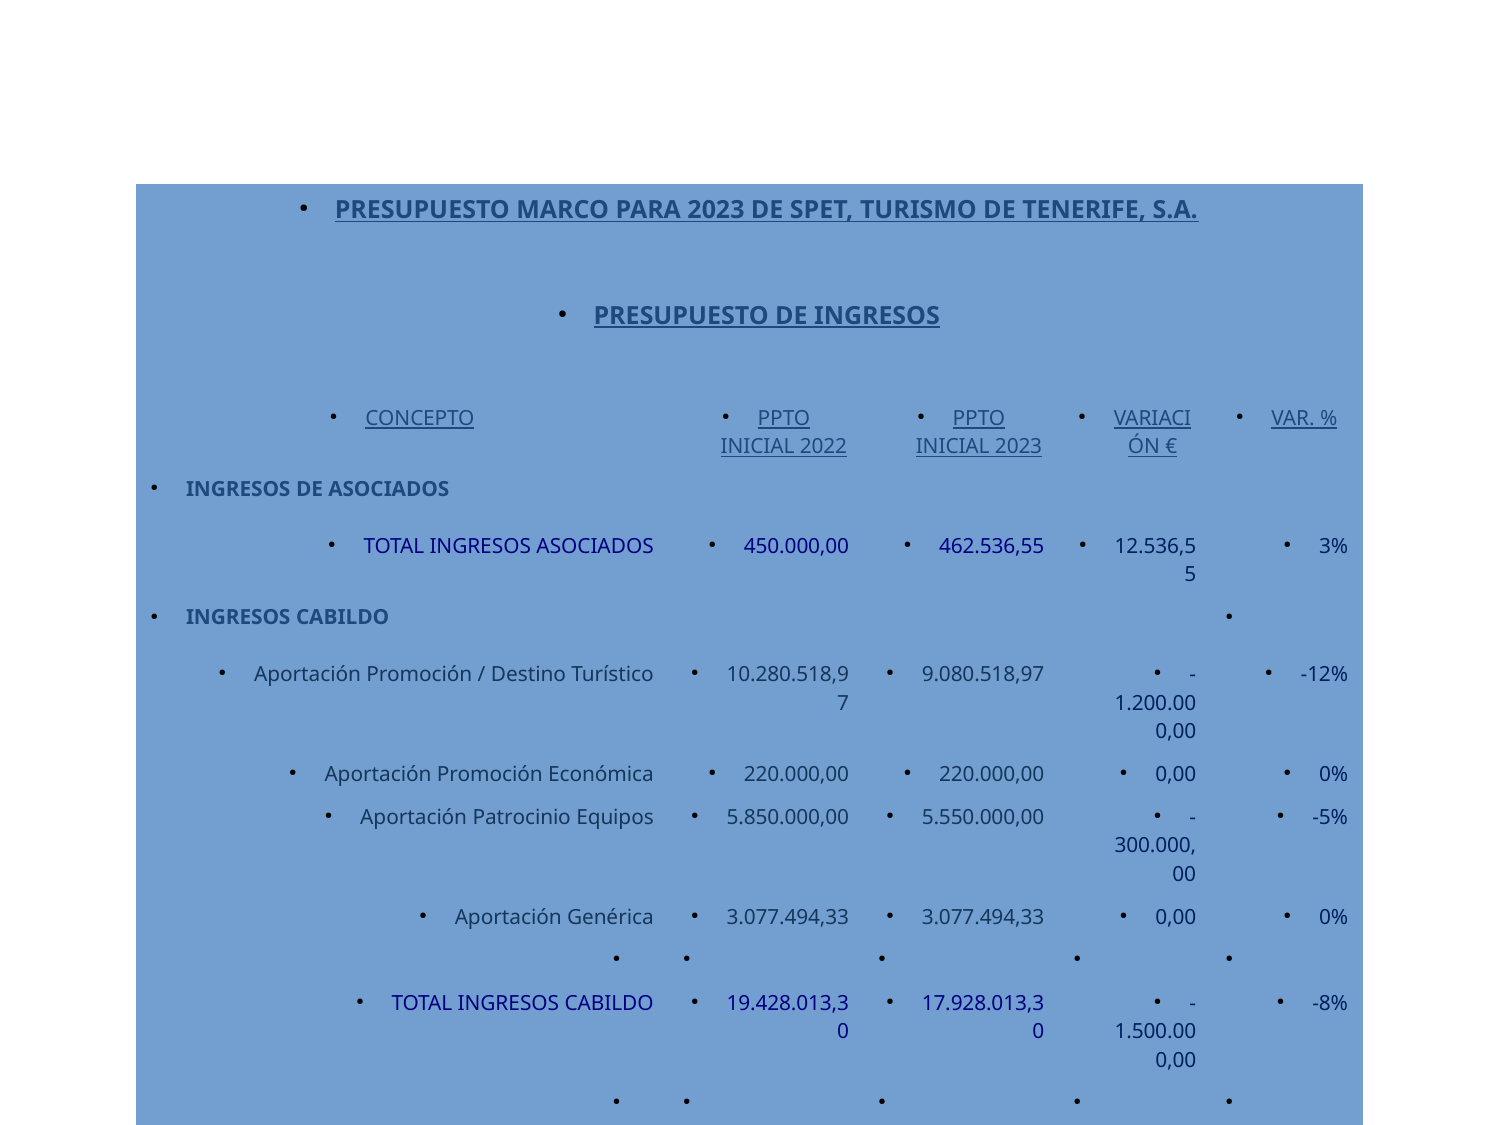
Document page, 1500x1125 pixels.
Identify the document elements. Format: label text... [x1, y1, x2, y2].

table_cell 462.536,55 [864, 524, 1059, 595]
table_cell [864, 467, 1059, 524]
table_cell -300.000,00 [1059, 795, 1211, 895]
table_cell [1059, 467, 1211, 524]
table_cell VAR. % [1211, 396, 1363, 467]
table_cell 10.280.518,97 [668, 652, 864, 752]
table_cell 450.000,00 [668, 524, 864, 595]
table_cell -8% [1211, 981, 1363, 1081]
table_cell [668, 233, 864, 290]
table_cell [864, 339, 1059, 396]
table_cell Aportación Promoción / Destino Turístico [136, 652, 668, 752]
table_cell PPTO INICIAL 2023 [864, 396, 1059, 467]
table_cell 0% [1211, 752, 1363, 795]
table_cell 12.536,55 [1059, 524, 1211, 595]
table_cell CONCEPTO [136, 396, 668, 467]
table_cell -12% [1211, 652, 1363, 752]
table_cell [668, 938, 864, 981]
table_cell [864, 595, 1059, 652]
table_cell PRESUPUESTO DE INGRESOS [136, 290, 1363, 339]
table_cell [668, 467, 864, 524]
table_cell Aportación Promoción Económica [136, 752, 668, 795]
table_cell [668, 1081, 864, 1124]
table_cell [1211, 595, 1363, 652]
table_cell [1059, 233, 1211, 290]
table_cell 19.428.013,30 [668, 981, 864, 1081]
table_cell [1211, 1081, 1363, 1124]
table_cell 220.000,00 [864, 752, 1059, 795]
table_cell [864, 233, 1059, 290]
table_cell TOTAL INGRESOS ASOCIADOS [136, 524, 668, 595]
table_cell -1.500.000,00 [1059, 981, 1211, 1081]
table_cell [1059, 1081, 1211, 1124]
table_cell [1211, 339, 1363, 396]
table_cell [864, 1081, 1059, 1124]
table_cell INGRESOS CABILDO [136, 595, 668, 652]
table_cell 5.850.000,00 [668, 795, 864, 895]
table_cell -1.200.000,00 [1059, 652, 1211, 752]
table_cell [136, 938, 668, 981]
table_cell 3.077.494,33 [864, 895, 1059, 938]
table_cell 0,00 [1059, 752, 1211, 795]
table_cell INGRESOS DE ASOCIADOS [136, 467, 668, 524]
table_cell 17.928.013,30 [864, 981, 1059, 1081]
table_cell TOTAL INGRESOS CABILDO [136, 981, 668, 1081]
table_cell PPTO INICIAL 2022 [668, 396, 864, 467]
table_cell [1211, 938, 1363, 981]
table_cell 220.000,00 [668, 752, 864, 795]
table_cell 3% [1211, 524, 1363, 595]
table_cell Aportación Patrocinio Equipos [136, 795, 668, 895]
table_cell [136, 233, 668, 290]
table_cell [668, 595, 864, 652]
table_cell 9.080.518,97 [864, 652, 1059, 752]
table_cell VARIACIÓN € [1059, 396, 1211, 467]
table_cell 3.077.494,33 [668, 895, 864, 938]
table_cell [1059, 938, 1211, 981]
table_cell [1211, 467, 1363, 524]
table_cell [1059, 339, 1211, 396]
table_cell [1059, 595, 1211, 652]
table_cell 0% [1211, 895, 1363, 938]
table_cell [1211, 233, 1363, 290]
table_cell [136, 1081, 668, 1124]
table_cell 0,00 [1059, 895, 1211, 938]
table_cell 5.550.000,00 [864, 795, 1059, 895]
table_cell [136, 339, 668, 396]
table_cell Aportación Genérica [136, 895, 668, 938]
table_cell [668, 339, 864, 396]
table_header PRESUPUESTO MARCO PARA 2023 DE SPET, TURISMO DE TENERIFE, S.A. [136, 184, 1363, 233]
table_cell [864, 938, 1059, 981]
table_cell -5% [1211, 795, 1363, 895]
